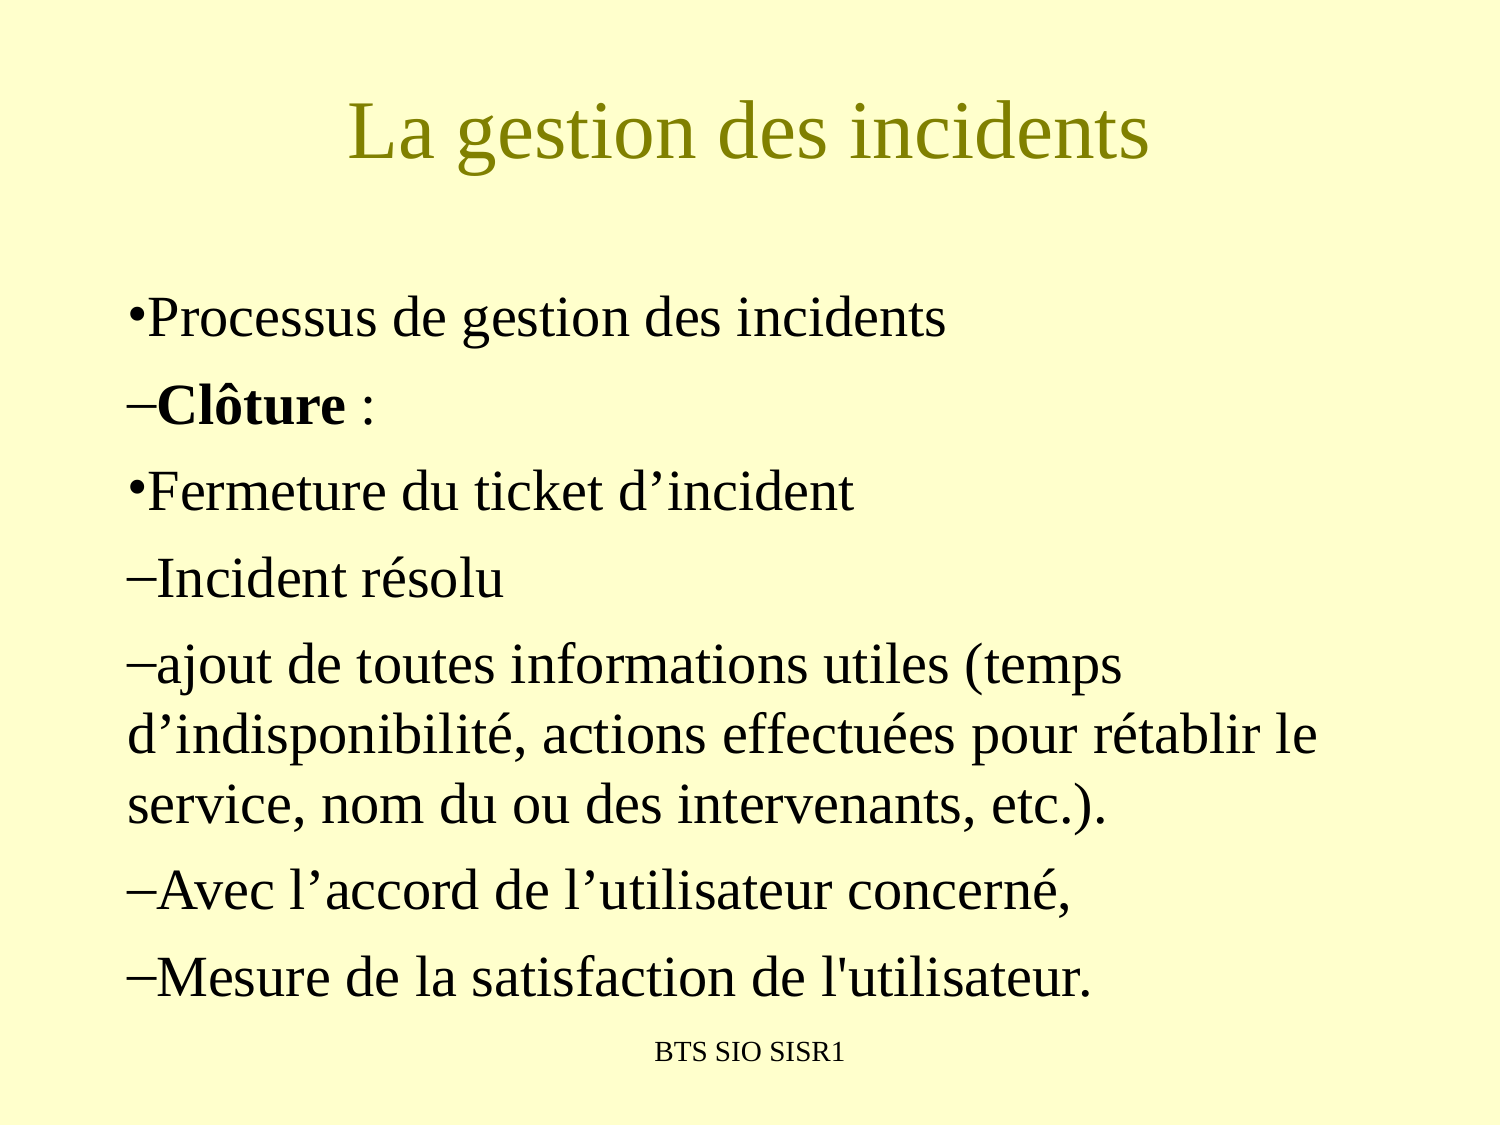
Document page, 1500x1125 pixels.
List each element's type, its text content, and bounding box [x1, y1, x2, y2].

text_box BTS SIO SISR1 [512, 1025, 988, 1101]
list Processus de gestion des incidents Clôture : Fermeture du ticket d’incident Incident résolu ajout de toutes informations utiles (temps d’indisponibilité, actions effectuées pour rétablir le service, nom du ou des intervenants, etc.). Avec l’accord de l’utilisateur concerné, Mesure de la satisfaction de l'utilisateur. [112, 278, 1388, 1019]
